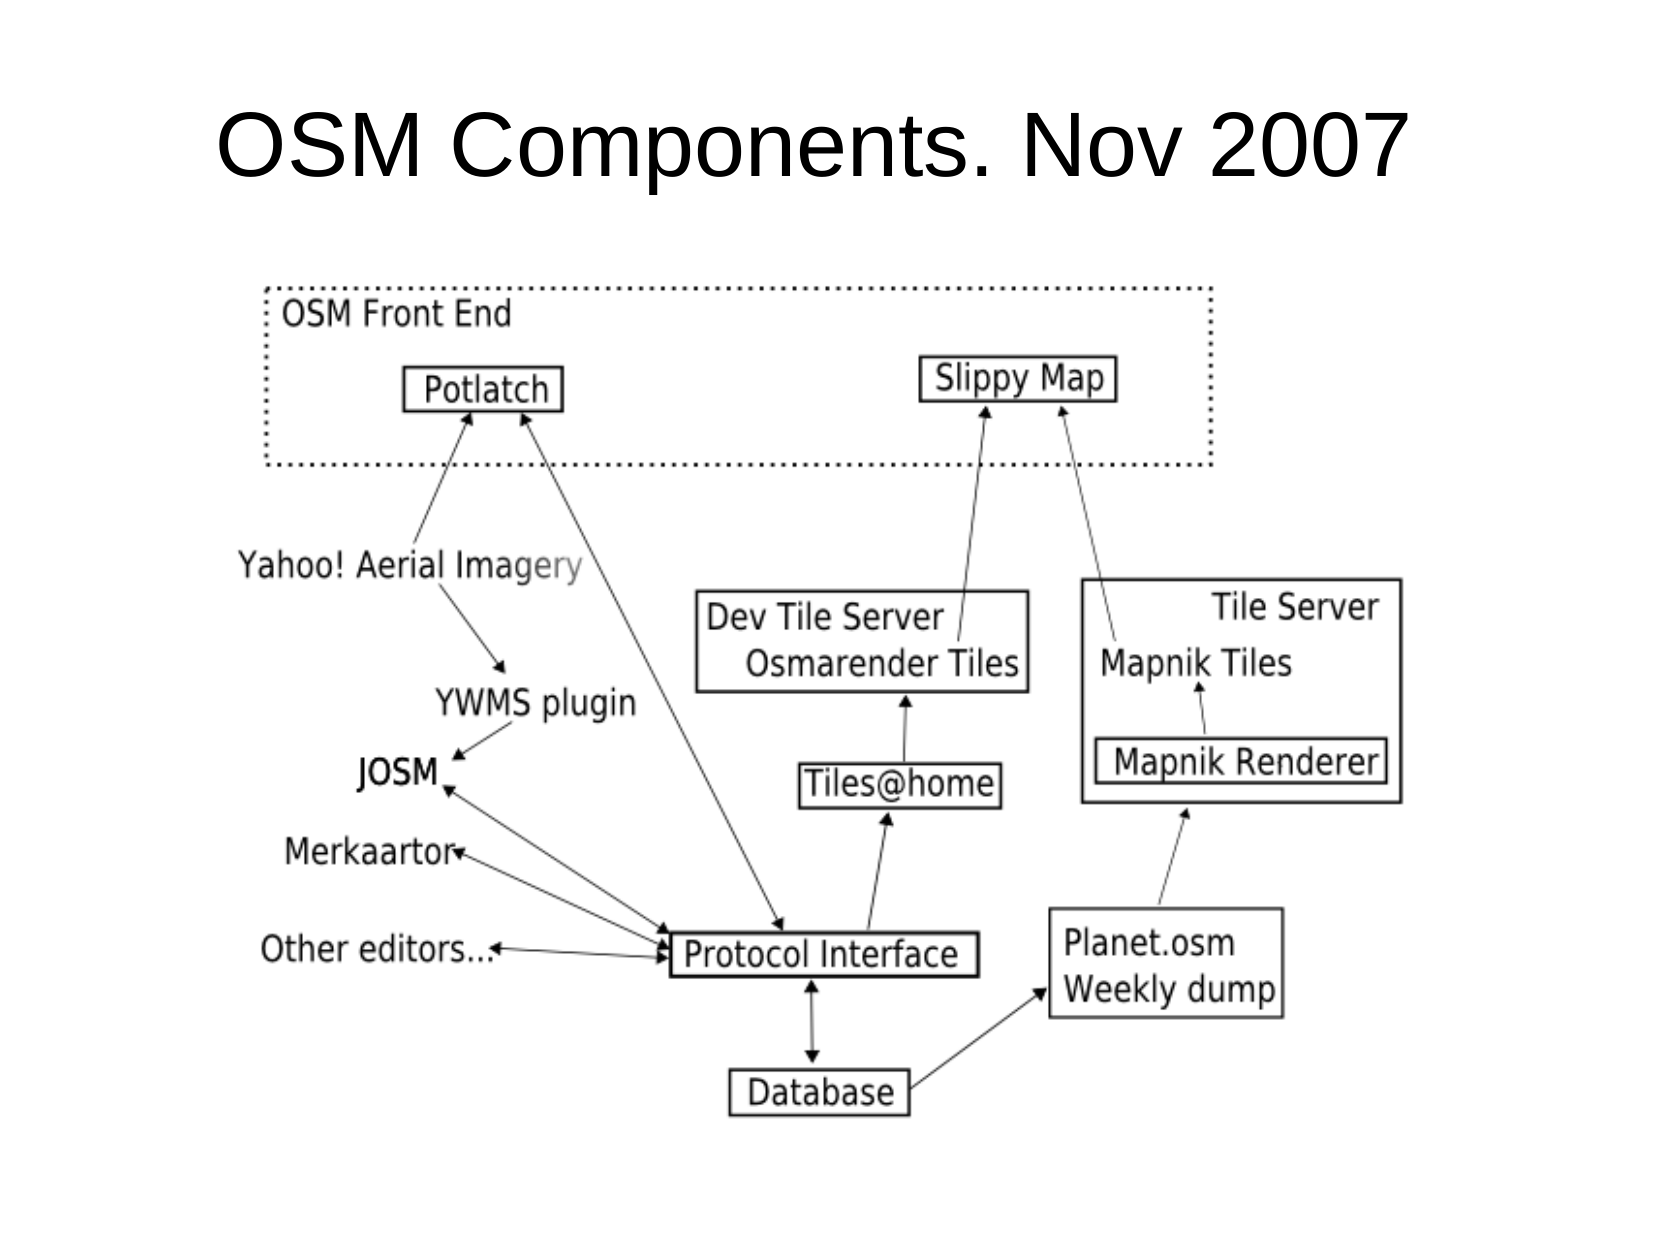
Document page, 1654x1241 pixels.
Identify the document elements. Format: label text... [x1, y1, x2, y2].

picture [177, 283, 1450, 1138]
title OSM Components. Nov 2007 [70, 40, 1560, 249]
